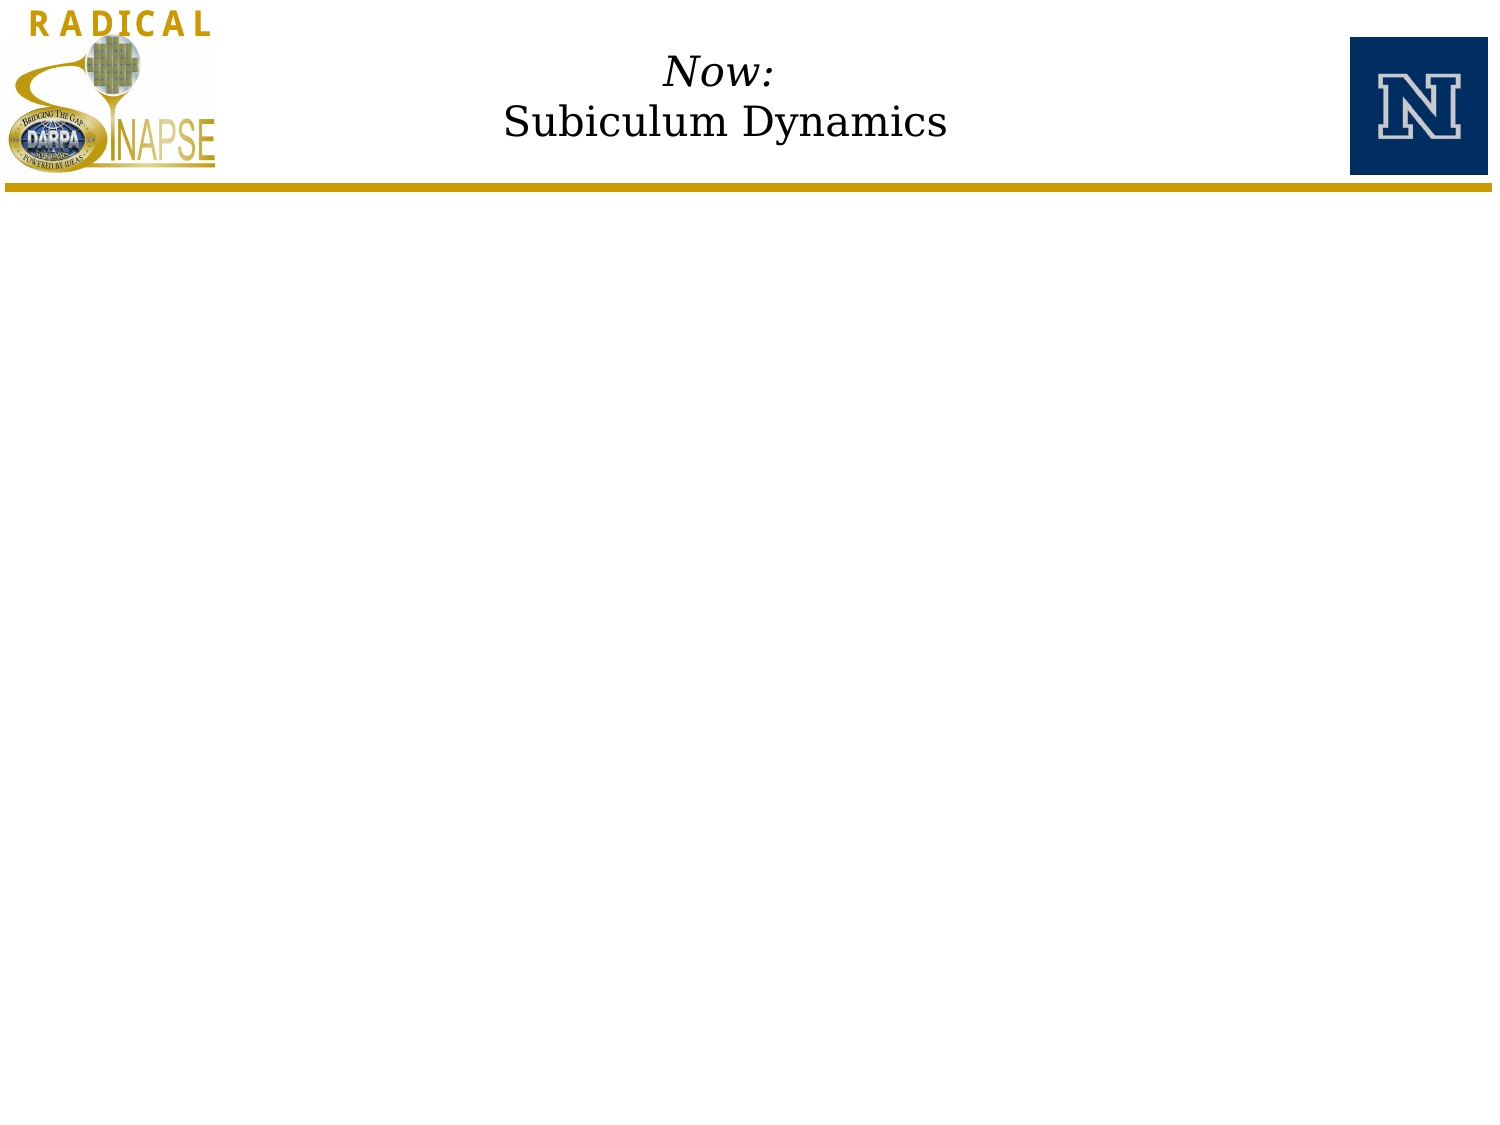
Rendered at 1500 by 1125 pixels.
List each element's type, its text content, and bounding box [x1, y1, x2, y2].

picture [1350, 37, 1488, 175]
text_box Now: Subiculum Dynamics [112, 37, 1339, 113]
